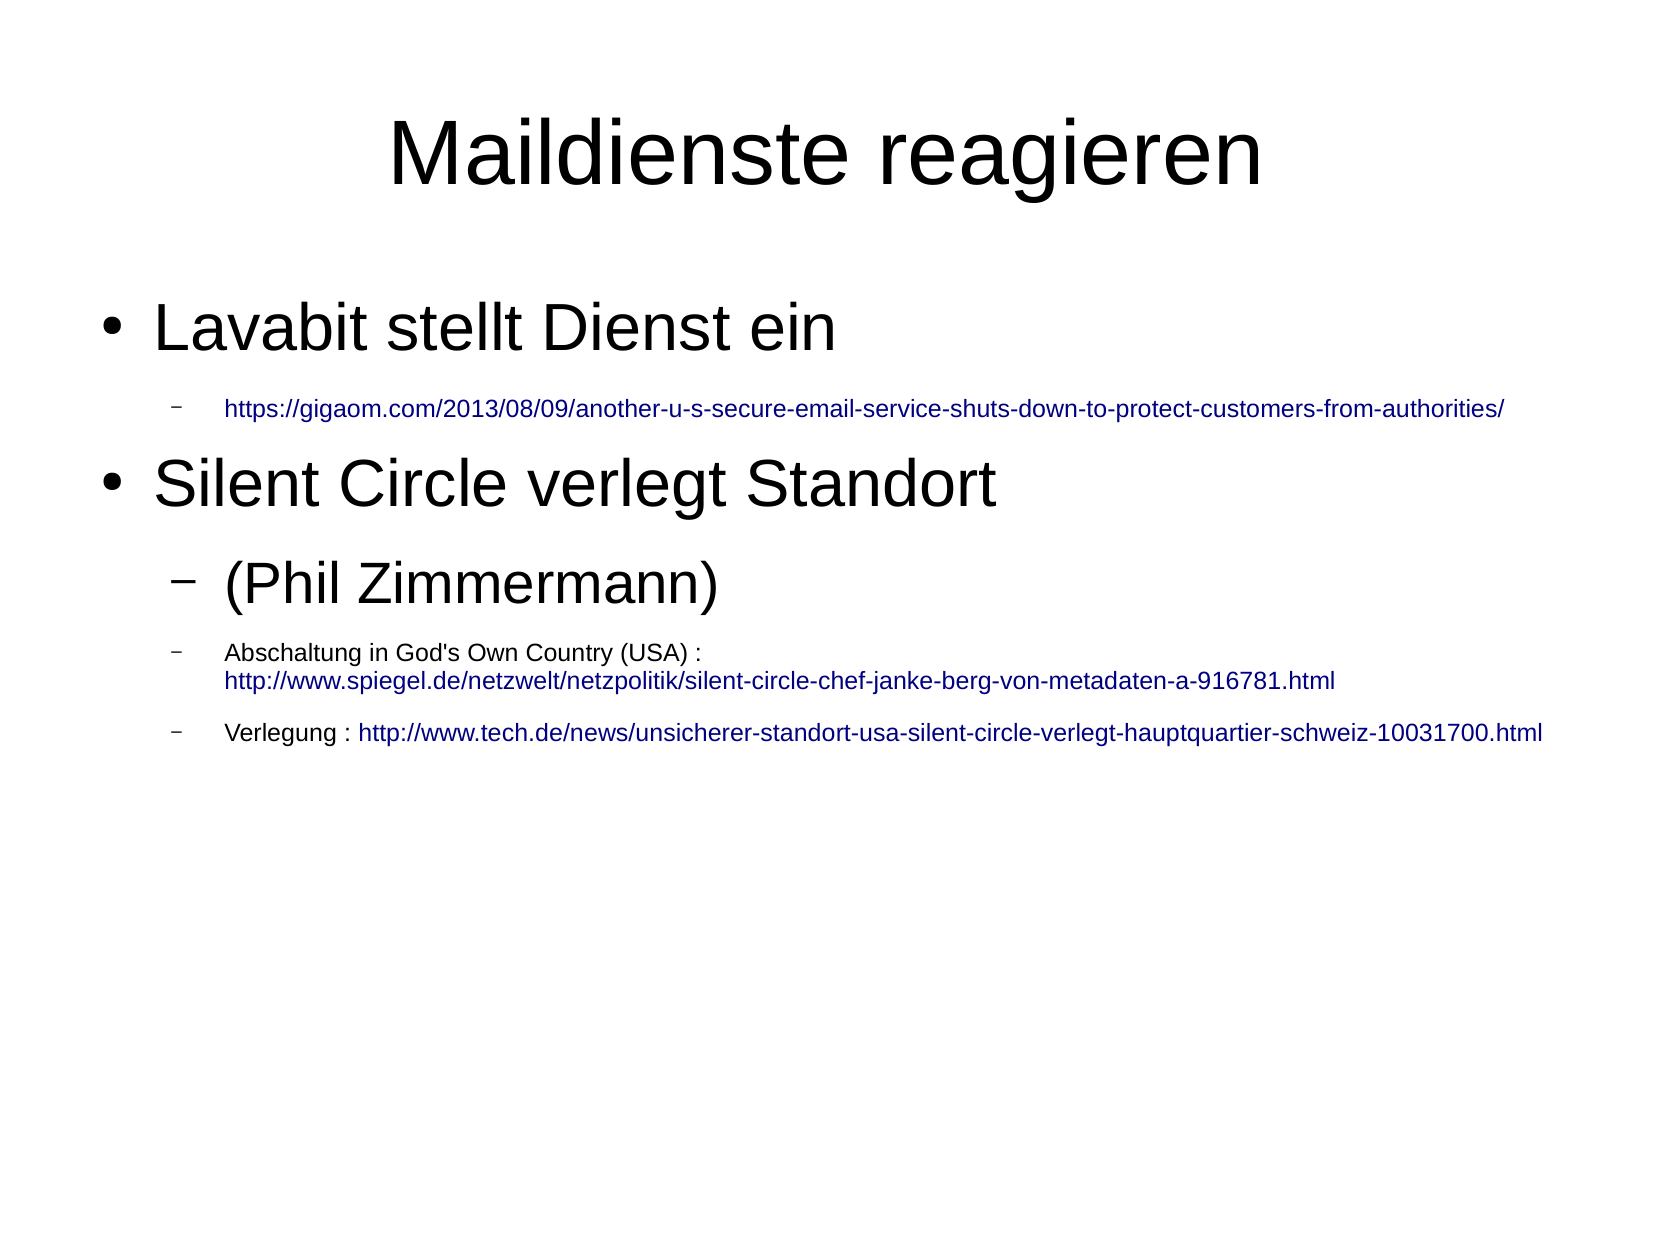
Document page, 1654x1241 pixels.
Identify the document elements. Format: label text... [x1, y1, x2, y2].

list Lavabit stellt Dienst ein https://gigaom.com/2013/08/09/another-u-s-secure-email-service-shuts-down-to-protect-customers-from-authorities/ Silent Circle verlegt Standort (Phil Zimmermann) Abschaltung in God's Own Country (USA) : http://www.spiegel.de/netzwelt/netzpolitik/silent-circle-chef-janke-berg-von-metadaten-a-916781.html Verlegung : http://www.tech.de/news/unsicherer-standort-usa-silent-circle-verlegt-hauptquartier-schweiz-10031700.html [82, 290, 1571, 1010]
title Maildienste reagieren [82, 49, 1571, 257]
